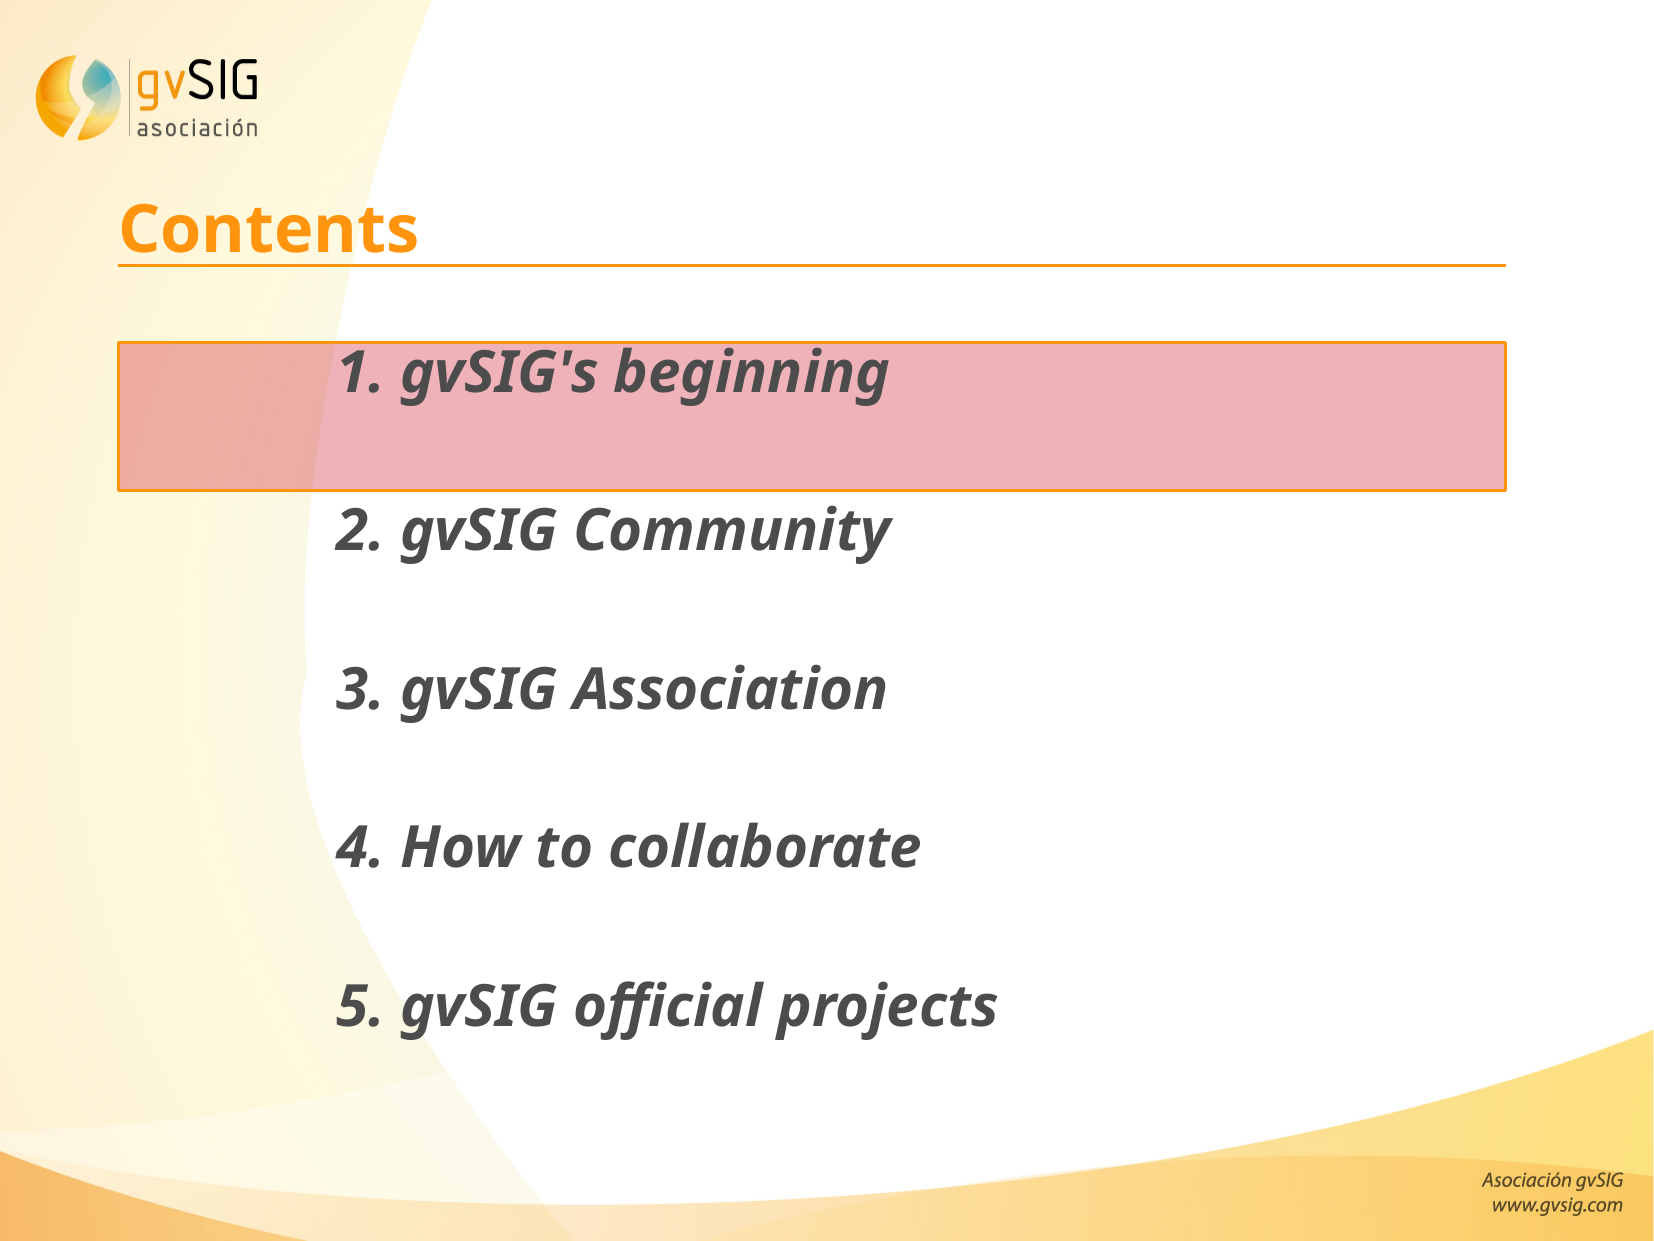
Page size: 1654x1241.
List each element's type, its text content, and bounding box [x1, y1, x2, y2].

text_box [691, 367, 703, 381]
text_box [660, 366, 671, 374]
title Contents [118, 177, 1607, 276]
text_box [118, 342, 1506, 491]
text_box [411, 367, 423, 381]
text_box [832, 367, 844, 381]
text_box [866, 367, 878, 381]
text_box [744, 367, 756, 381]
text_box [625, 367, 636, 381]
title 1. gvSIG's beginning 2. gvSIG Community 3. gvSIG Association 4. How to collaborate 5. gvSIG official projects [336, 381, 1654, 992]
picture [0, 0, 1654, 1241]
text_box [779, 367, 791, 381]
